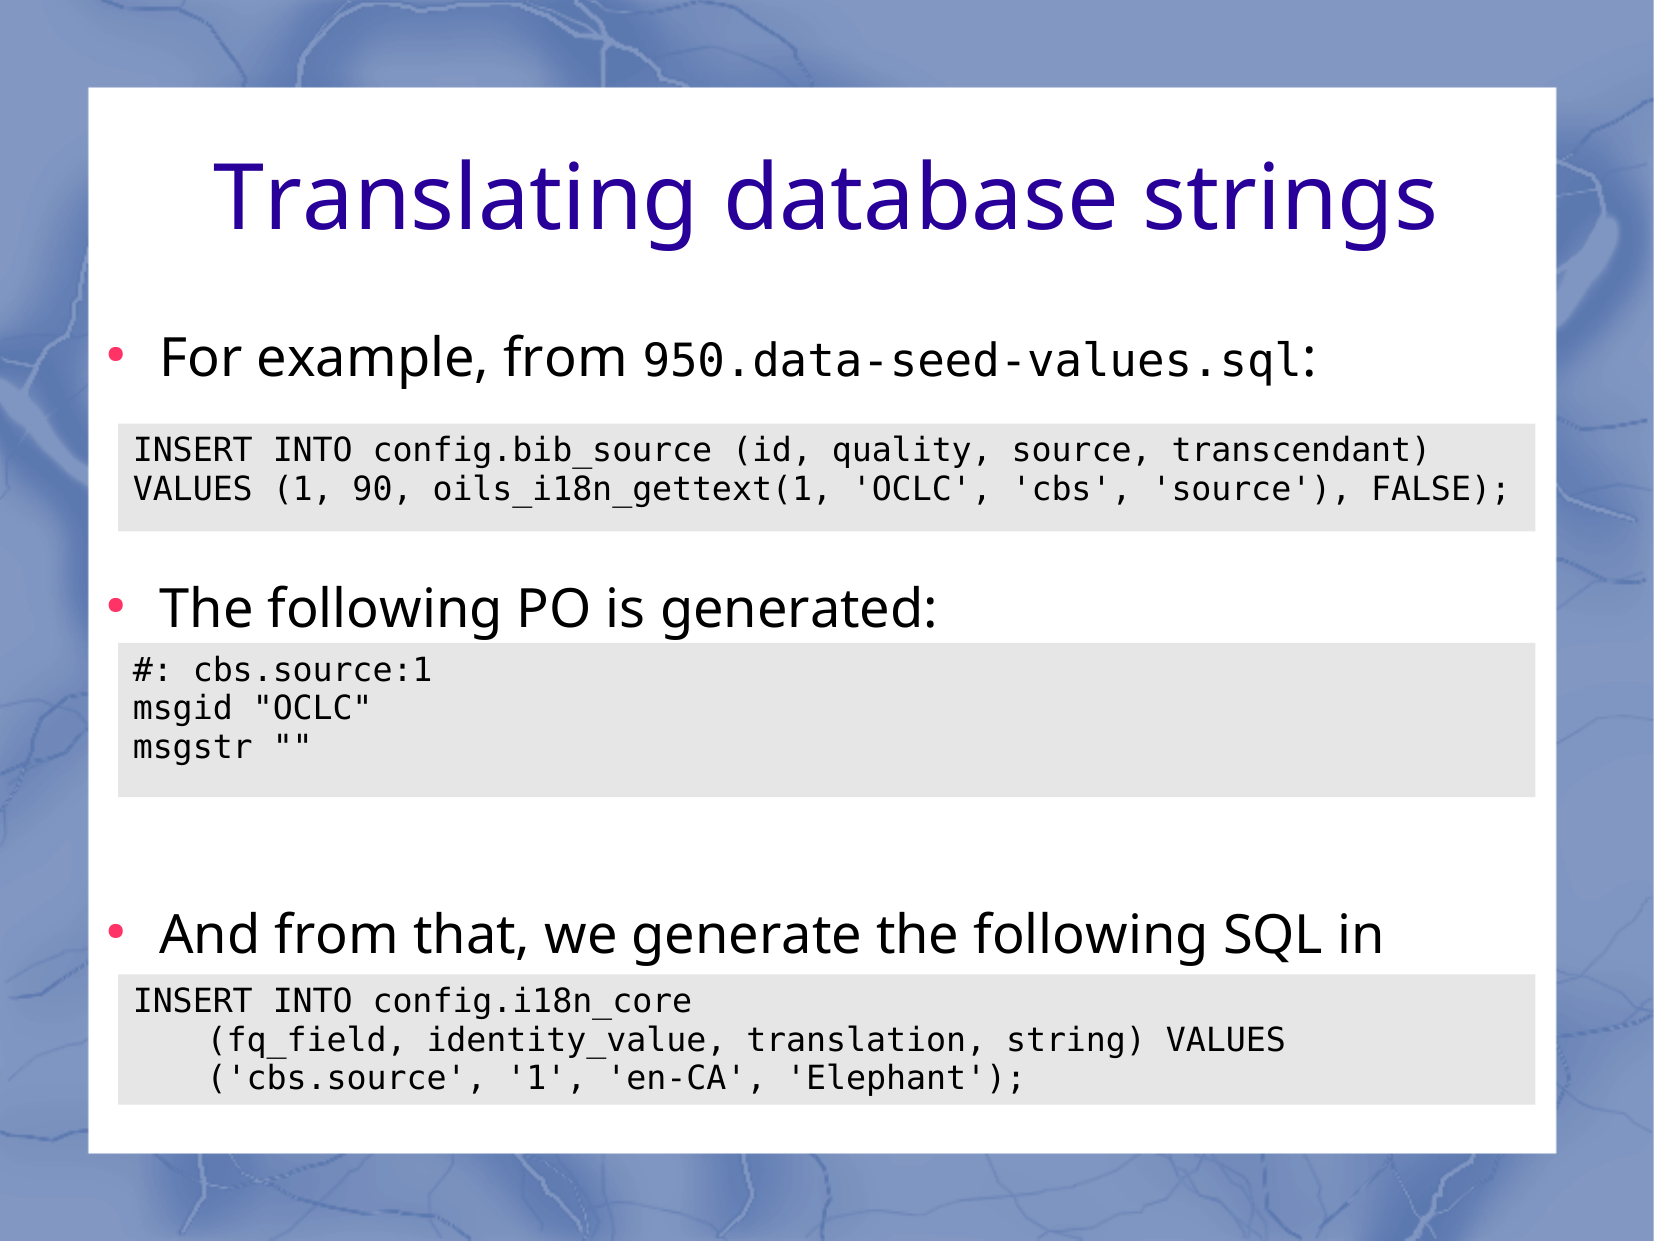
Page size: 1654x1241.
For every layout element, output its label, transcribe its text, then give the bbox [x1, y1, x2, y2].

list For example, from 950.data-seed-values.sql: The following PO is generated: And from that, we generate the following SQL in 950.data-seed-values-en-CA.sql: [88, 318, 1447, 1123]
text_box #: cbs.source:1 msgid "OCLC" msgstr "" [118, 642, 1536, 798]
text_box INSERT INTO config.bib_source (id, quality, source, transcendant) VALUES (1, 90, oils_i18n_gettext(1, 'OCLC', 'cbs', 'source'), FALSE); [118, 423, 1536, 532]
picture [0, 0, 1654, 1241]
text_box INSERT INTO config.i18n_core (fq_field, identity_value, translation, string) VALUES ('cbs.source', '1', 'en-CA', 'Elephant'); [118, 974, 1536, 1105]
title Translating database strings [118, 98, 1536, 291]
